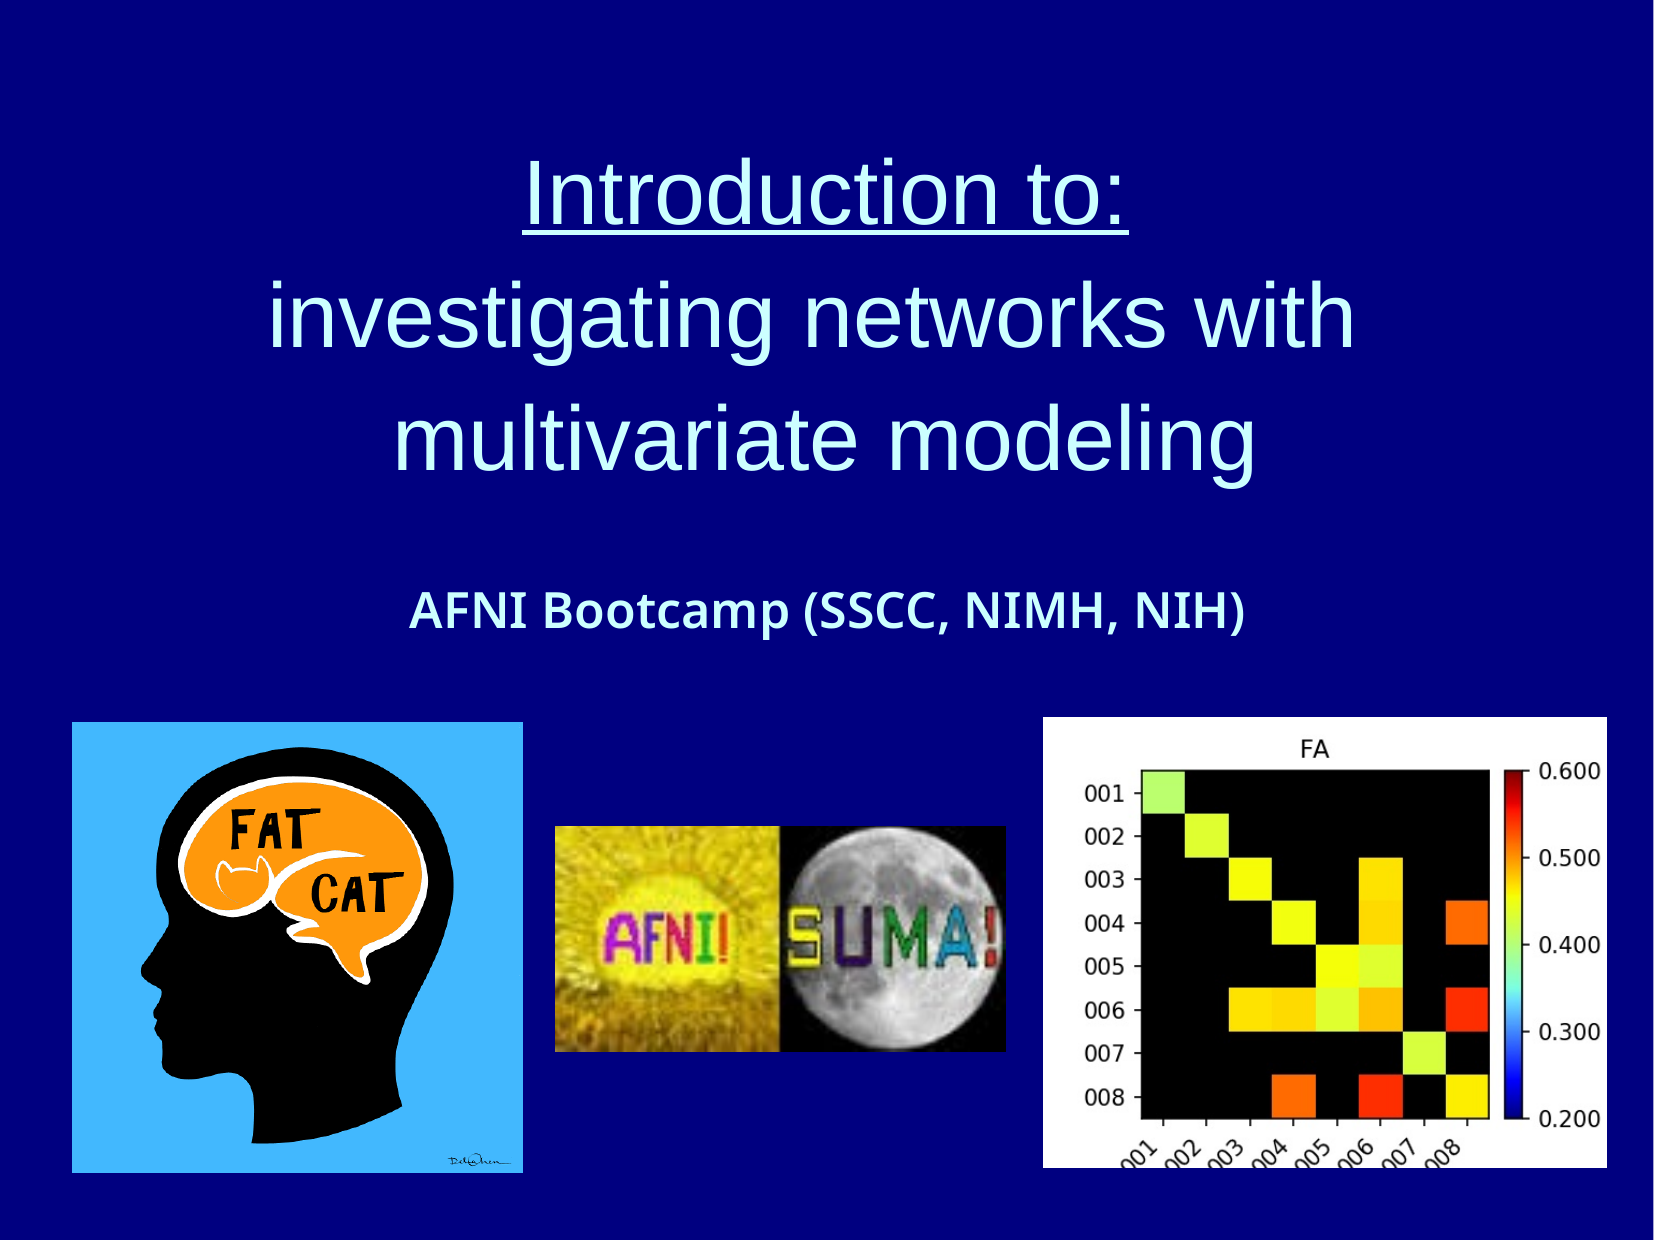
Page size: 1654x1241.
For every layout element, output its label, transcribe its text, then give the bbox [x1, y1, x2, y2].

text_box AFNI Bootcamp (SSCC, NIMH, NIH) [83, 564, 1572, 657]
picture [555, 826, 1006, 1052]
picture [1043, 717, 1607, 1168]
title Introduction to: investigating networks with multivariate modeling [81, 124, 1570, 488]
picture [72, 722, 523, 1173]
